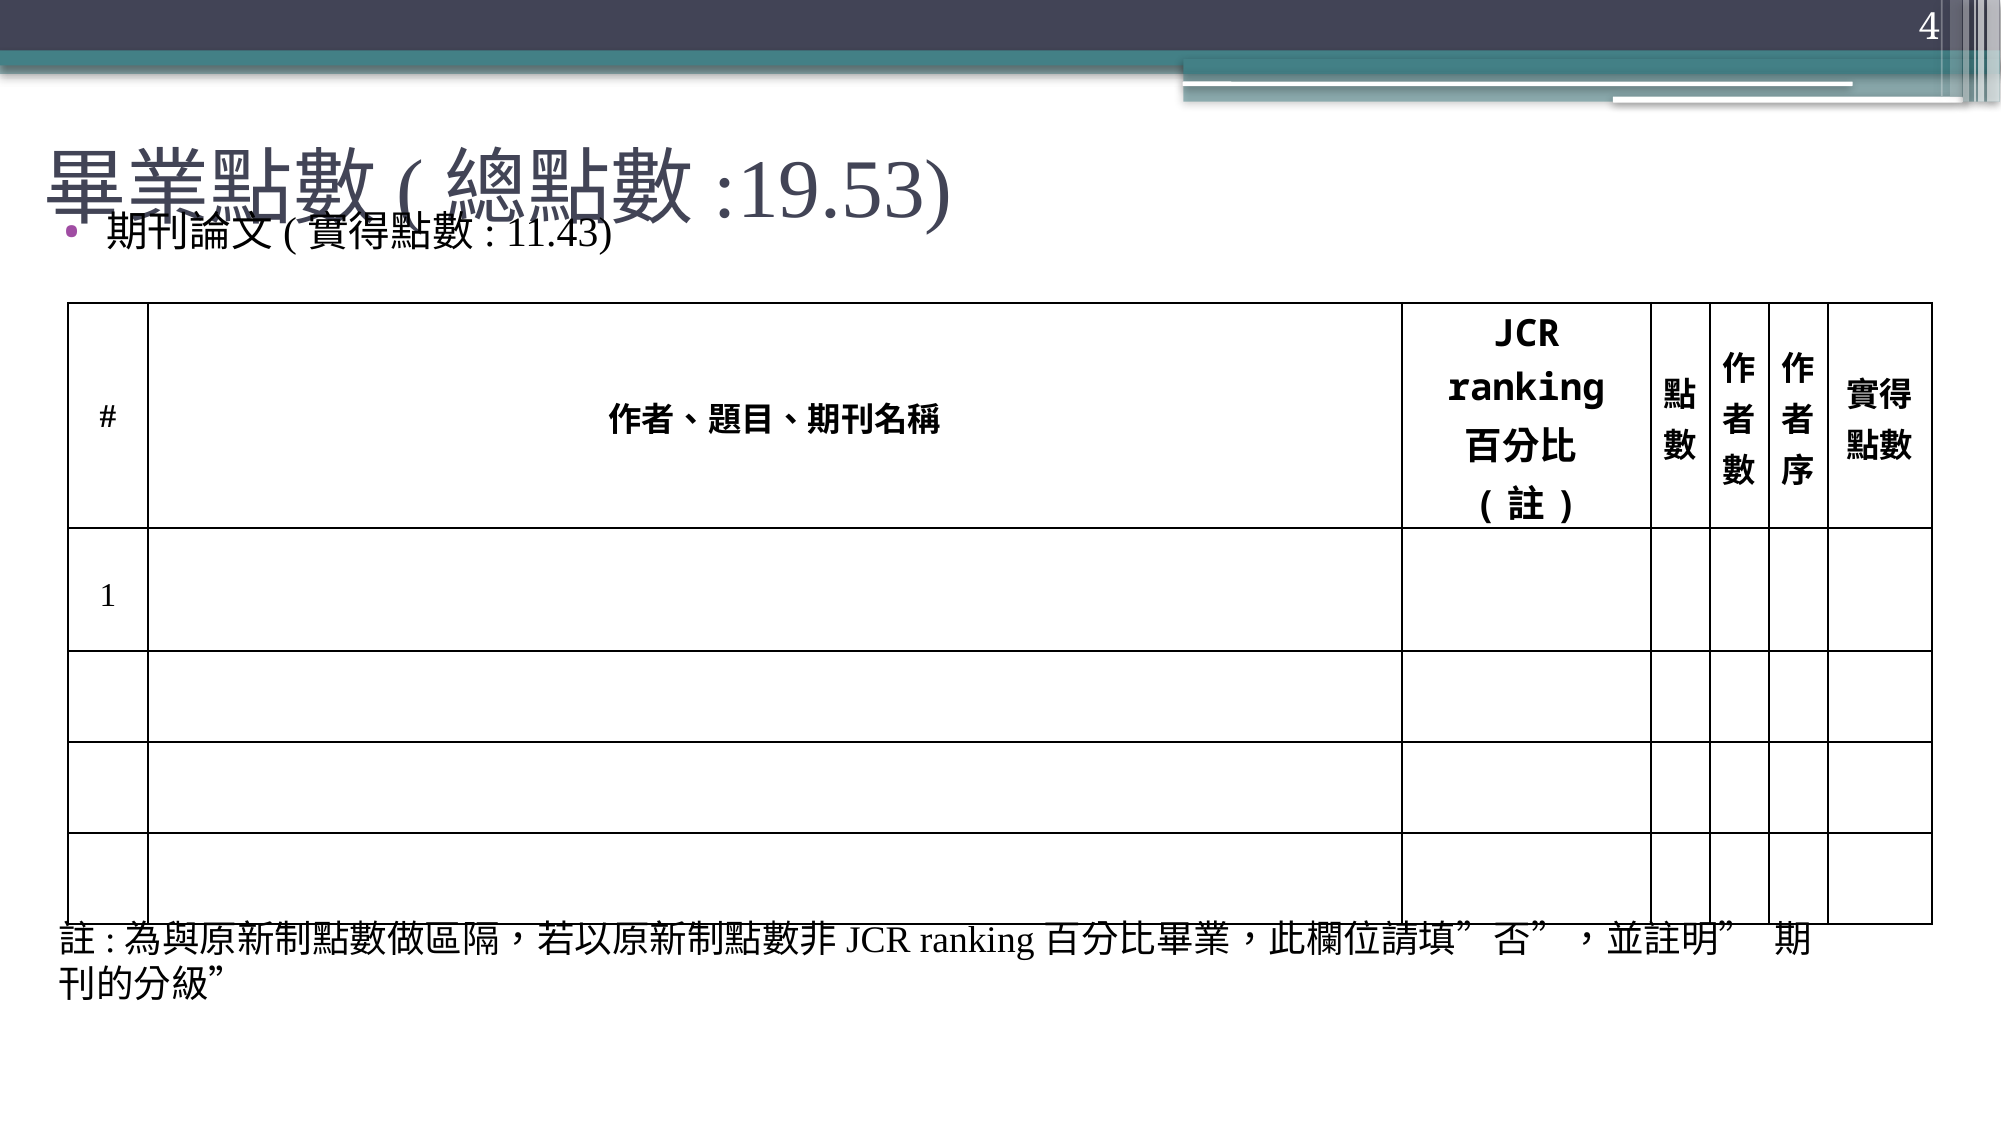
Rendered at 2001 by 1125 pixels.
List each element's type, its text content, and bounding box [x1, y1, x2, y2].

table_cell [1711, 743, 1768, 832]
table_header 作者序 [1770, 304, 1827, 527]
table_cell 1 [69, 529, 147, 650]
table_cell [69, 834, 147, 907]
table_cell [1829, 529, 1931, 650]
table_cell [149, 834, 1401, 907]
table_cell [1711, 652, 1768, 741]
table_cell [1652, 834, 1709, 907]
table_cell [1652, 529, 1709, 650]
table_cell [1403, 834, 1650, 907]
table_cell [1770, 834, 1827, 907]
table_header 實得點數 [1829, 304, 1931, 527]
table_cell [1403, 743, 1650, 832]
table_cell [1770, 743, 1827, 832]
table_cell [149, 529, 1401, 650]
table_header 點數 [1652, 304, 1709, 527]
table_cell [1652, 743, 1709, 832]
table_cell [1829, 834, 1931, 923]
table_cell [1652, 652, 1709, 741]
table_cell [1711, 529, 1768, 650]
table_header 作者、題目、期刊名稱 [149, 304, 1401, 527]
title 畢業點數(總點數:19.53) [28, 71, 1829, 247]
table_cell [1829, 652, 1931, 741]
text_box 註:為與原新制點數做區隔，若以原新制點數非JCR ranking百分比畢業，此欄位請填”否”，並註明” 期刊的分級” [31, 907, 1832, 1013]
table_cell [1711, 834, 1768, 907]
table_header 作者數 [1711, 304, 1768, 527]
table_header # [69, 304, 147, 527]
table_cell [1829, 743, 1931, 832]
table_header JCR ranking 百分比(註) [1403, 304, 1650, 527]
table_cell [69, 652, 147, 741]
list 期刊論文(實得點數: 11.43) [31, 172, 1832, 907]
table_cell [1770, 529, 1827, 650]
table_cell [69, 743, 147, 832]
table_cell [1403, 652, 1650, 741]
table_cell [149, 743, 1401, 832]
table_cell [1403, 529, 1650, 650]
table_cell [149, 652, 1401, 741]
table_cell [1770, 652, 1827, 741]
